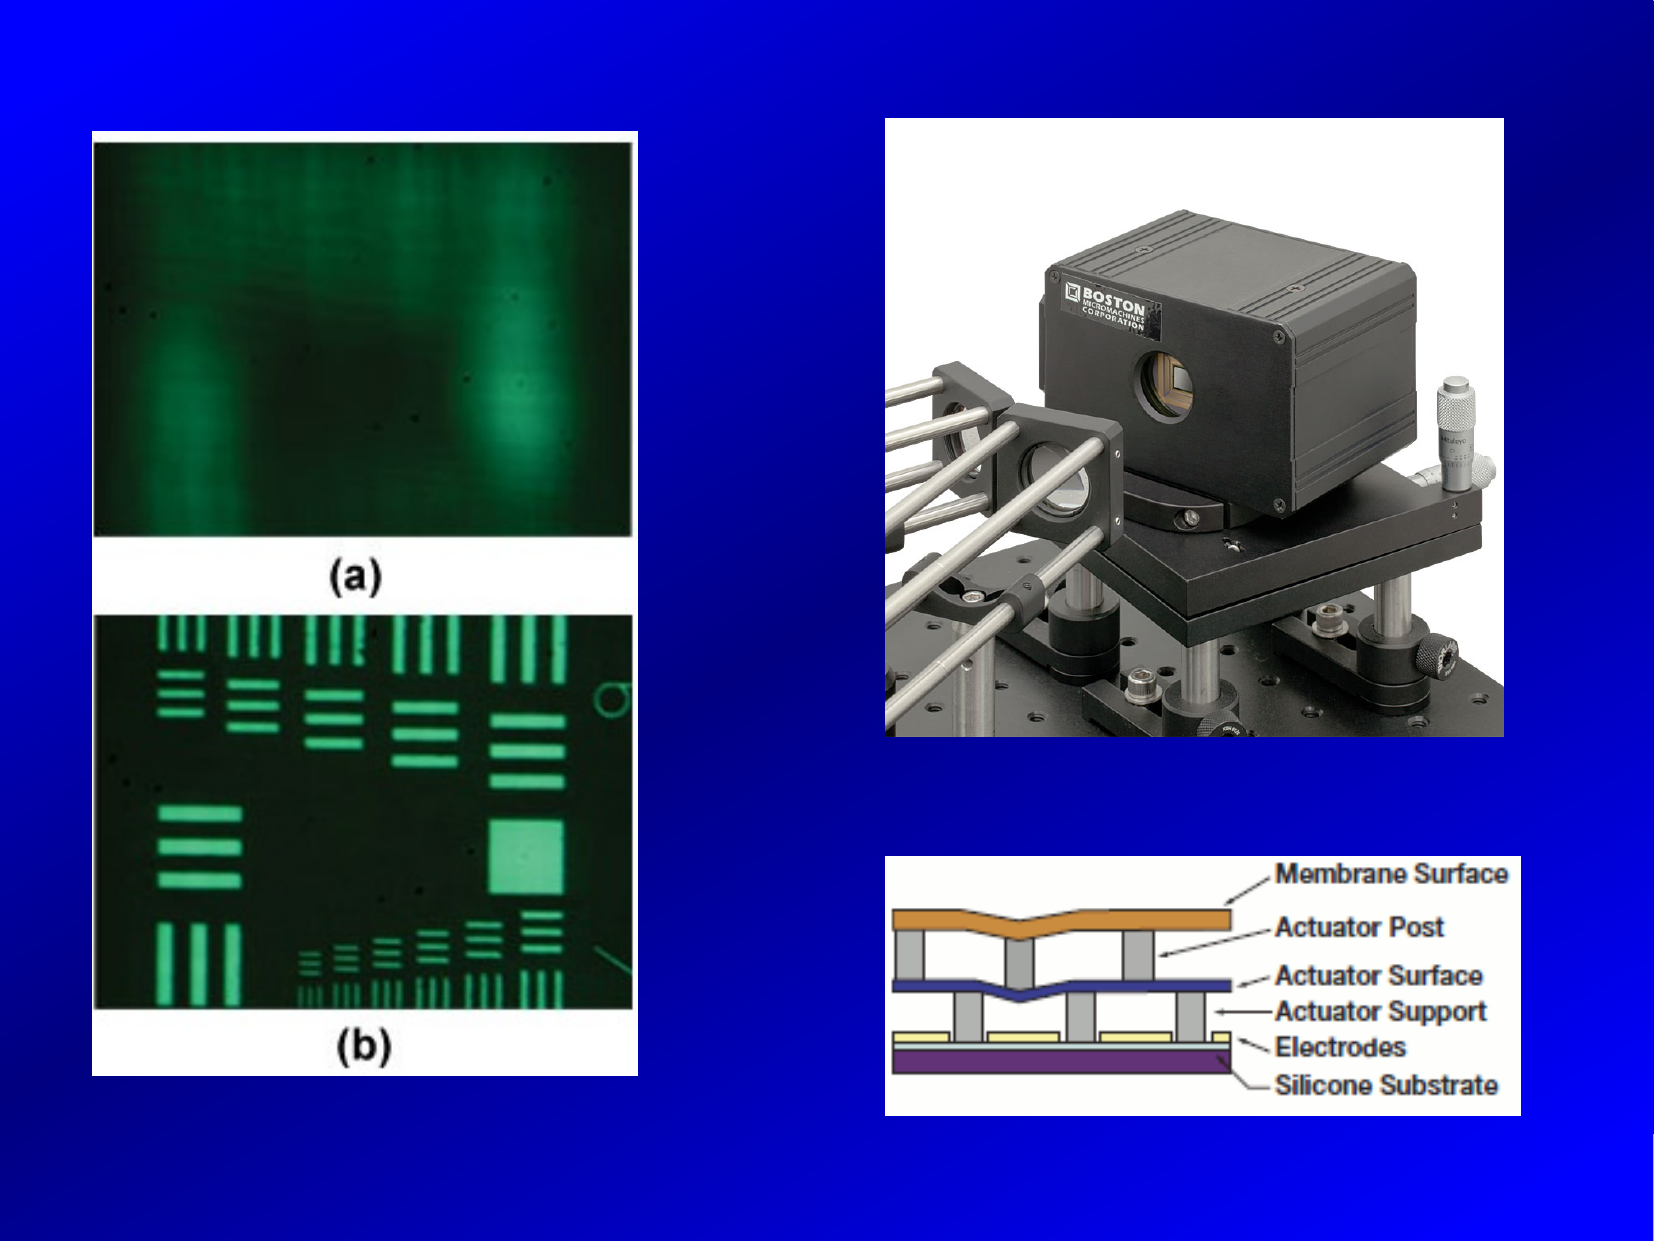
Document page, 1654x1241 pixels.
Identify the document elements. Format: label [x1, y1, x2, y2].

picture [92, 131, 638, 1076]
picture [885, 118, 1504, 737]
picture [885, 856, 1521, 1116]
